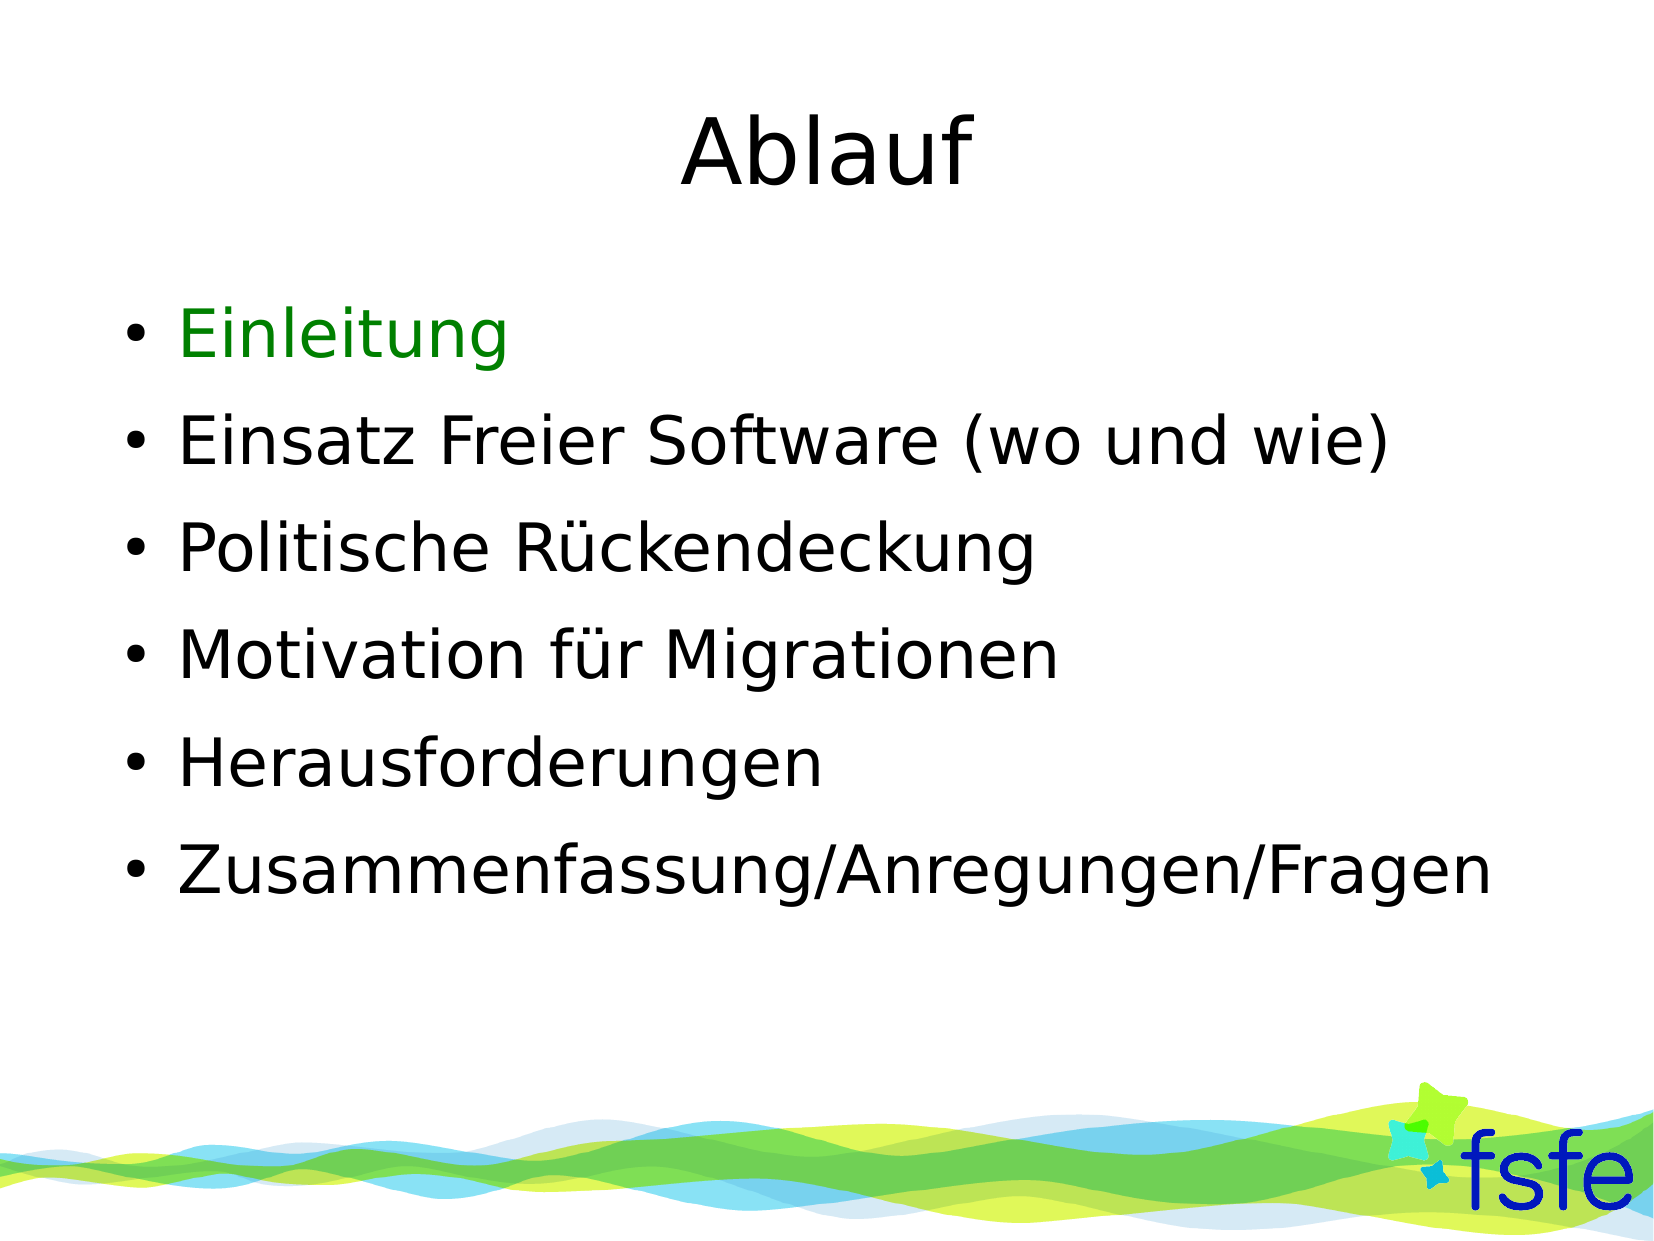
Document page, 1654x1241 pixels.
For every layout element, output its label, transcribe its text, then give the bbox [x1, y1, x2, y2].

list Einleitung Einsatz Freier Software (wo und wie) Politische Rückendeckung Motivation für Migrationen Herausforderungen Zusammenfassung/Anregungen/Fragen [106, 295, 1595, 1050]
title Ablauf [82, 49, 1571, 257]
picture [0, 1081, 1654, 1241]
